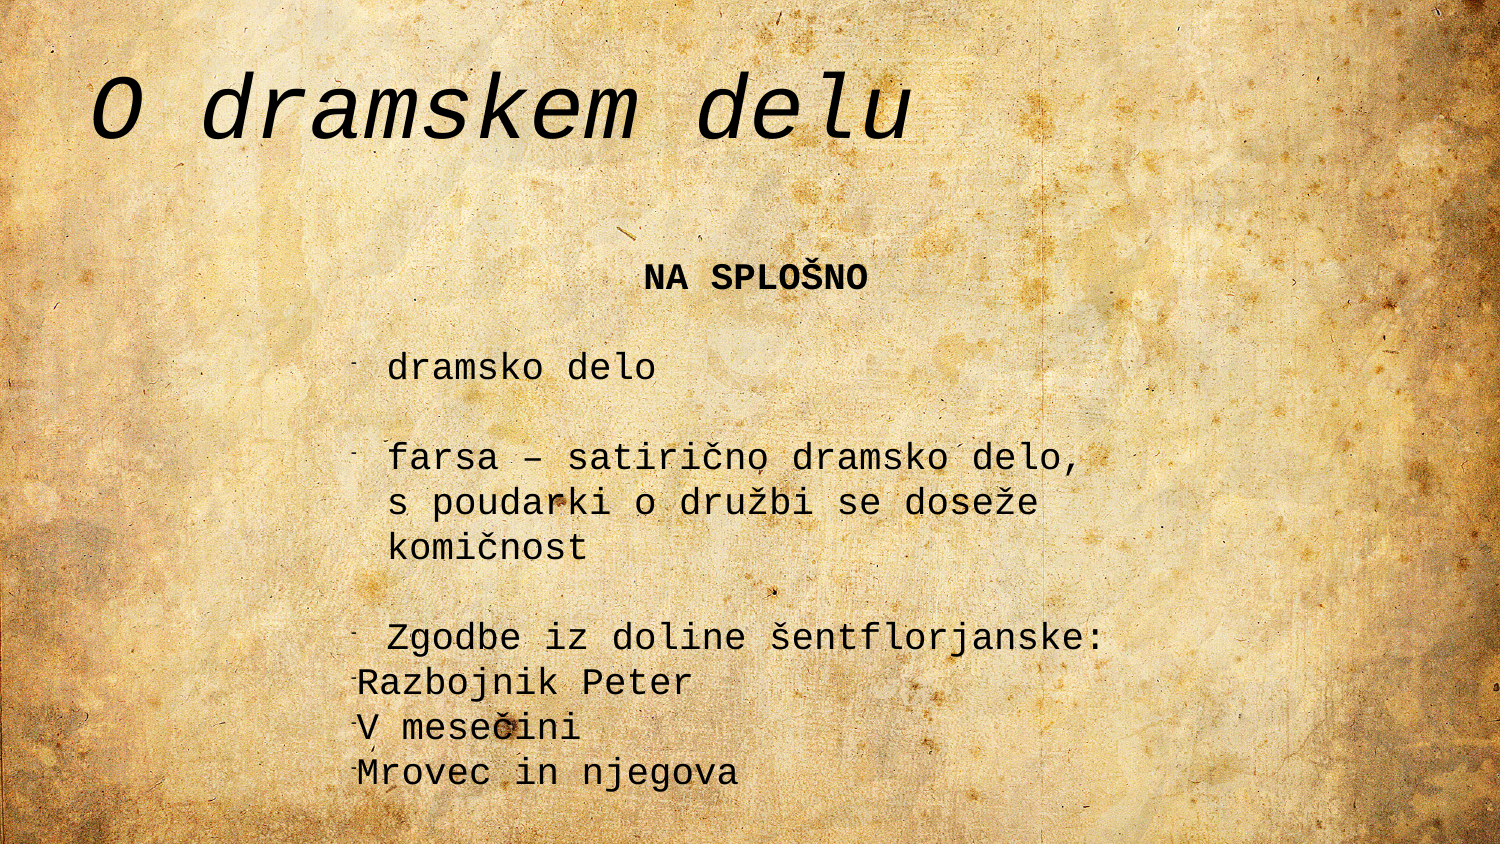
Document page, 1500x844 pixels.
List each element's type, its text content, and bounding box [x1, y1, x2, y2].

picture [0, 0, 1500, 844]
text_box NA SPLOŠNO dramsko delo farsa – satirično dramsko delo, s poudarki o družbi se doseže komičnost Zgodbe iz doline šentflorjanske: Razbojnik Peter V mesečini Mrovec in njegova [336, 244, 1176, 844]
